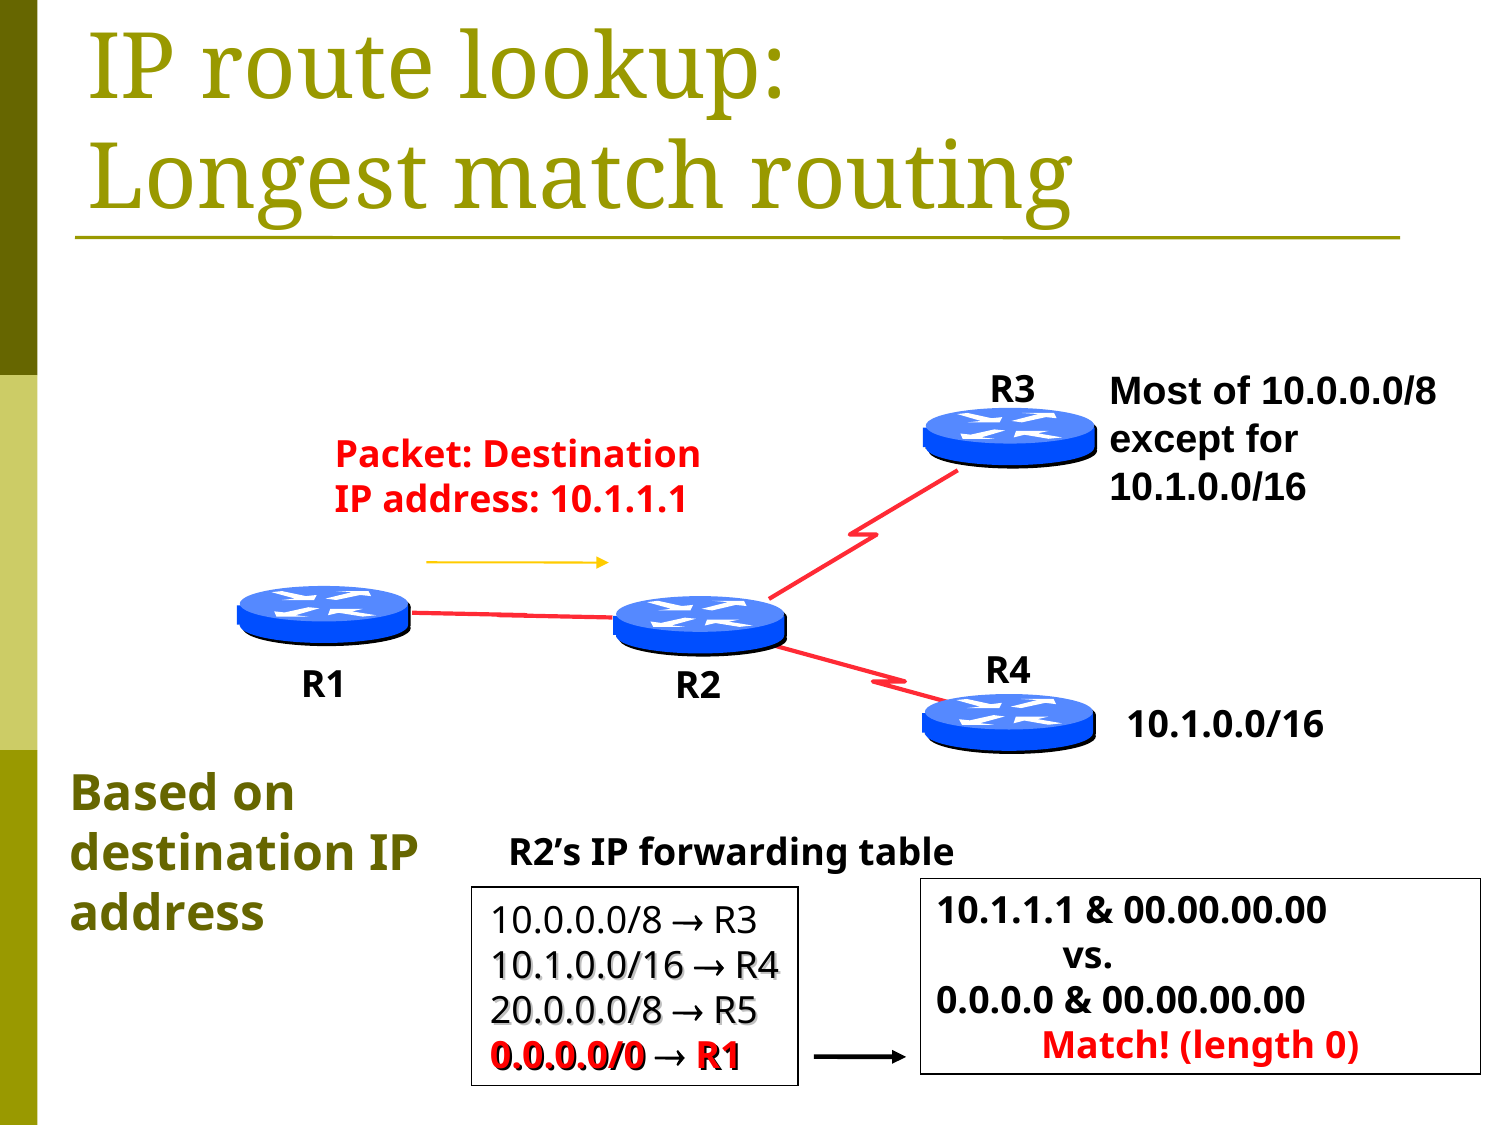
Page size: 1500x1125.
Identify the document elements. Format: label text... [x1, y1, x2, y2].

text_box 10.1.1.1 & 00.00.00.00 vs. 0.0.0.0 & 00.00.00.00 Match! (length 0) [920, 878, 1481, 1074]
text_box 10.1.0.0/16 [1110, 692, 1341, 753]
text_box Packet: Destination IP address: 10.1.1.1 [316, 421, 720, 530]
text_box R2’s IP forwarding table [489, 818, 974, 882]
text_box R1 [283, 651, 366, 715]
text_box R4 [969, 638, 1047, 699]
text_box [613, 596, 788, 656]
text_box R3 [973, 357, 1052, 410]
title IP route lookup: Longest match routing [75, 0, 1394, 233]
text_box [922, 695, 1096, 754]
text_box Most of 10.0.0.0/8 except for 10.1.0.0/16 [1093, 357, 1497, 516]
text_box R2 [659, 653, 737, 714]
text_box [236, 585, 411, 647]
text_box 10.0.0.0/8  R3 10.1.0.0/16  R4 20.0.0.0/8  R5 0.0.0.0/0  R1 [471, 887, 798, 1086]
text_box Based on destination IP address [51, 751, 475, 950]
text_box [922, 407, 1093, 469]
